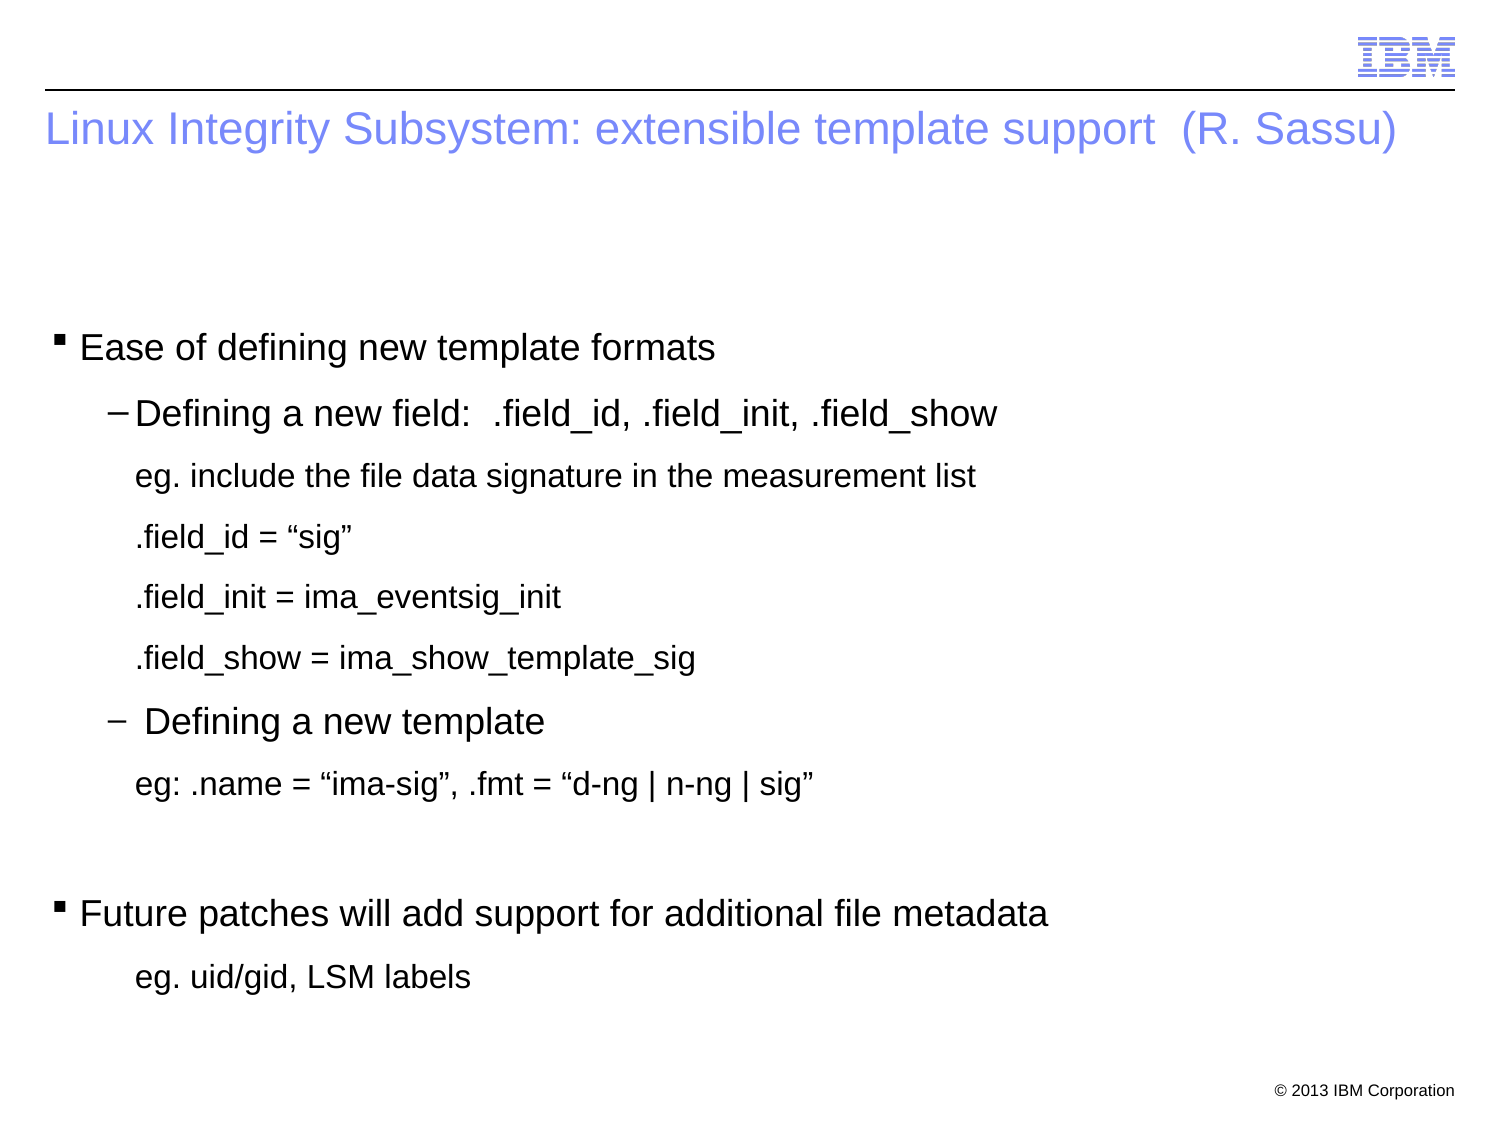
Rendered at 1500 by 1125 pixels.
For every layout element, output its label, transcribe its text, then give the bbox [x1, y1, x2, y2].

text_box Ease of defining new template formats Defining a new field: .field_id, .field_init, .field_show eg. include the file data signature in the measurement list .field_id = “sig” .field_init = ima_eventsig_init .field_show = ima_show_template_sig Defining a new template eg: .name = “ima-sig”, .fmt = “d-ng | n-ng | sig” Future patches will add support for additional file metadata eg. uid/gid, LSM labels [36, 314, 1411, 1021]
picture [1358, 37, 1455, 77]
title Linux Integrity Subsystem: extensible template support (R. Sassu) [29, 97, 1455, 218]
